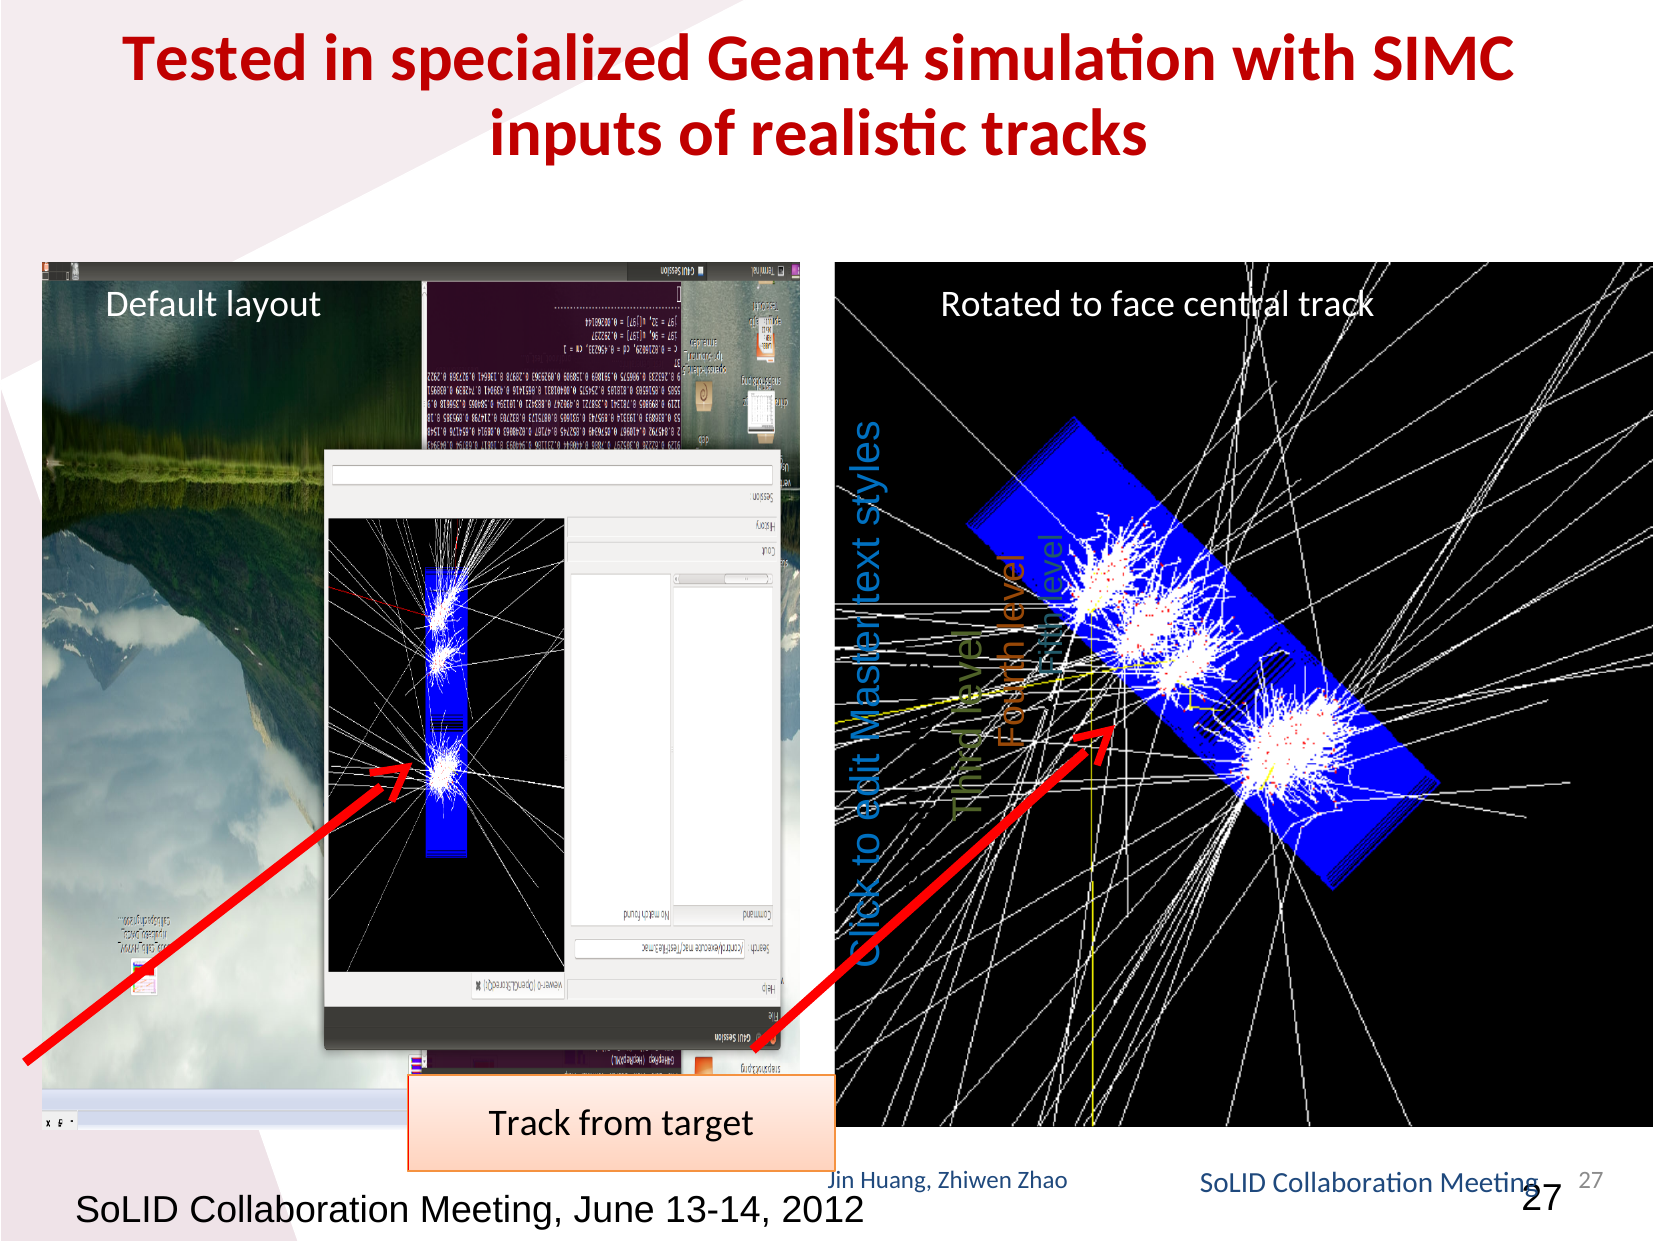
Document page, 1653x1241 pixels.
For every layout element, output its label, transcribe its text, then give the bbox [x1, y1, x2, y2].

text_box Jin Huang, Zhiwen Zhao [812, 1158, 1185, 1225]
text_box Track from target [407, 1074, 835, 1172]
title Tested in specialized Geant4 simulation with SIMC inputs of realistic tracks [68, 13, 1571, 152]
text_box SoLID Collaboration Meeting [1185, 1158, 1563, 1225]
text_box Rotated to face central track [925, 275, 1390, 333]
picture [834, 261, 1653, 1127]
text_box Default layout [90, 275, 337, 333]
text_box <number> [1563, 1158, 1630, 1225]
picture [41, 261, 800, 1130]
